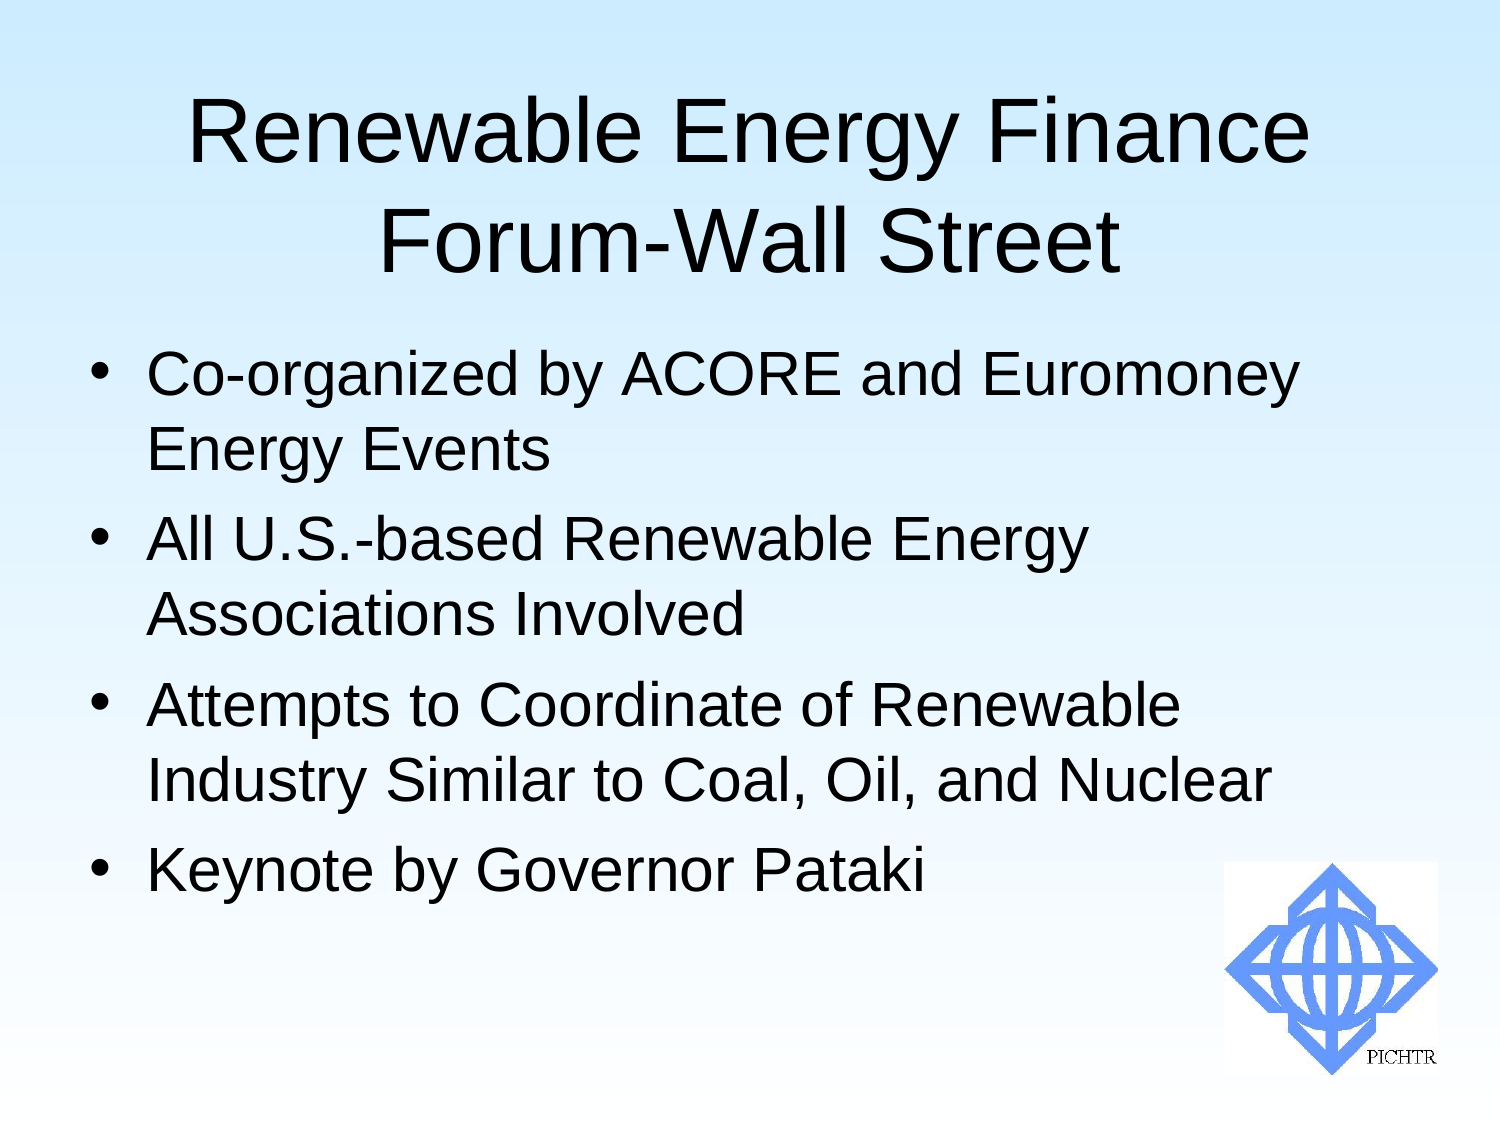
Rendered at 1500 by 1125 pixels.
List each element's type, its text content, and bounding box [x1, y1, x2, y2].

title Renewable Energy Finance Forum-Wall Street [75, 75, 1426, 288]
list Co-organized by ACORE and Euromoney Energy Events All U.S.-based Renewable Energy Associations Involved Attempts to Coordinate of Renewable Industry Similar to Coal, Oil, and Nuclear Keynote by Governor Pataki [75, 324, 1363, 1005]
picture [1224, 862, 1438, 1075]
